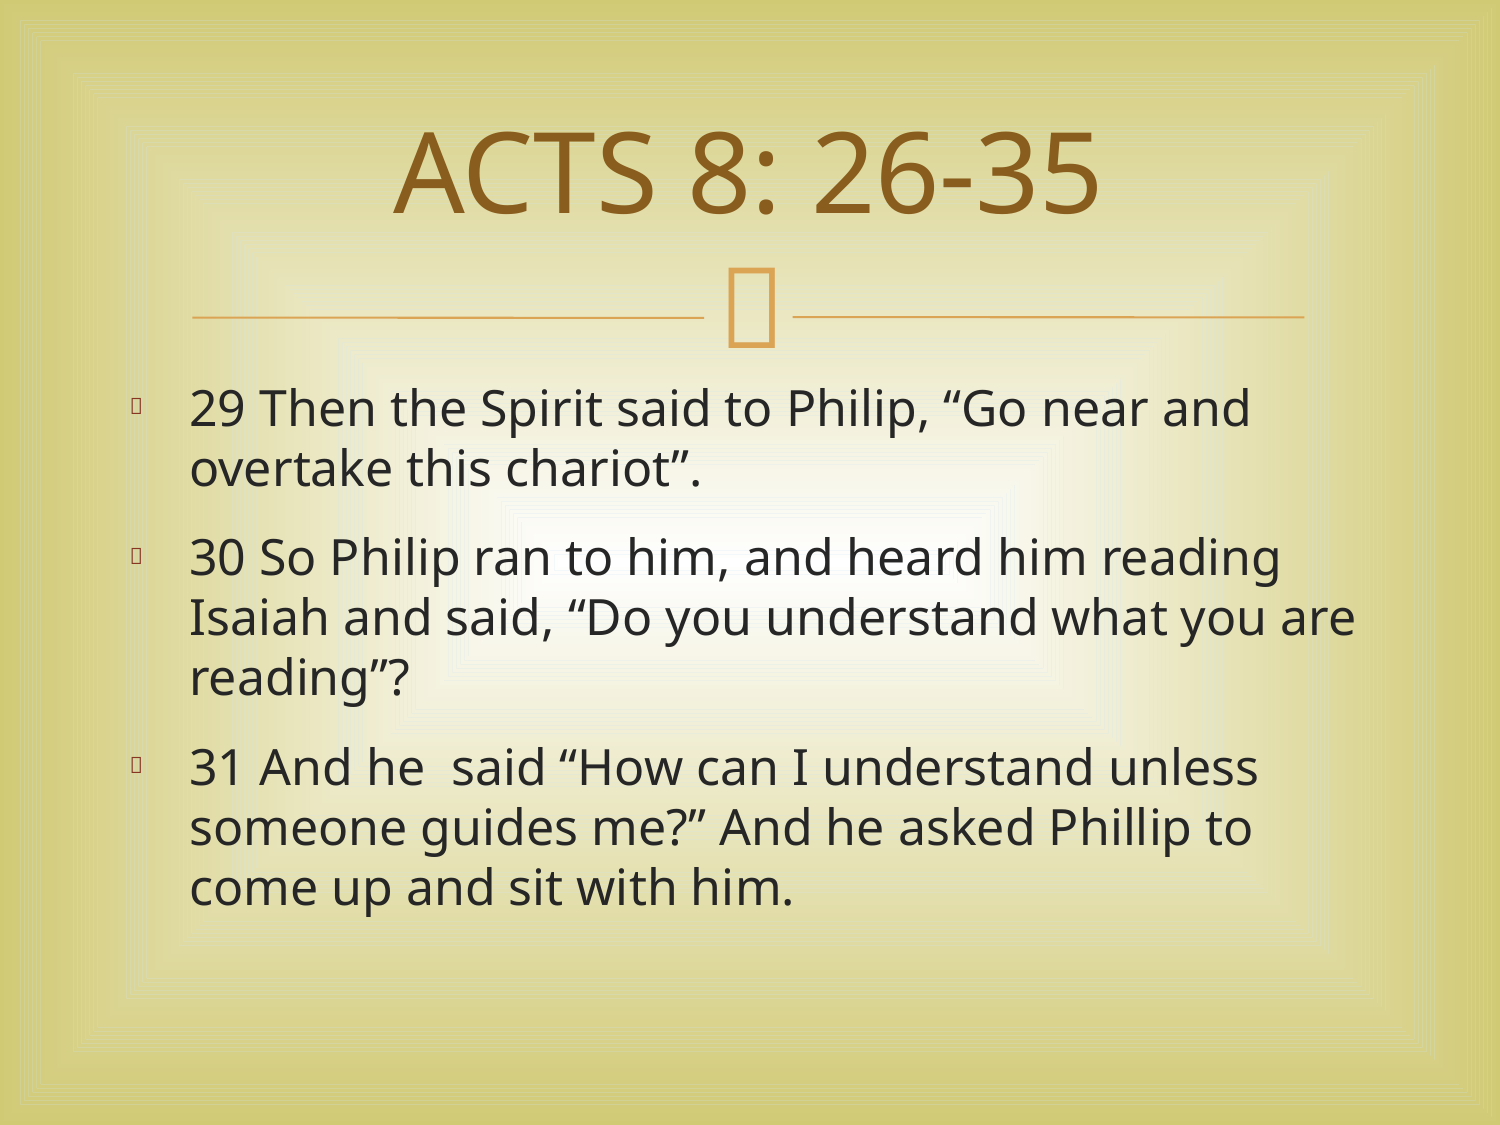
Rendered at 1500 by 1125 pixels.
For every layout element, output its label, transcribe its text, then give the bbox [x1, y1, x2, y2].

list 29 Then the Spirit said to Philip, “Go near and overtake this chariot”. 30 So Philip ran to him, and heard him reading Isaiah and said, “Do you understand what you are reading”? 31 And he said “How can I understand unless someone guides me?” And he asked Phillip to come up and sit with him. [114, 368, 1386, 1005]
title ACTS 8: 26-35 [112, 93, 1386, 267]
